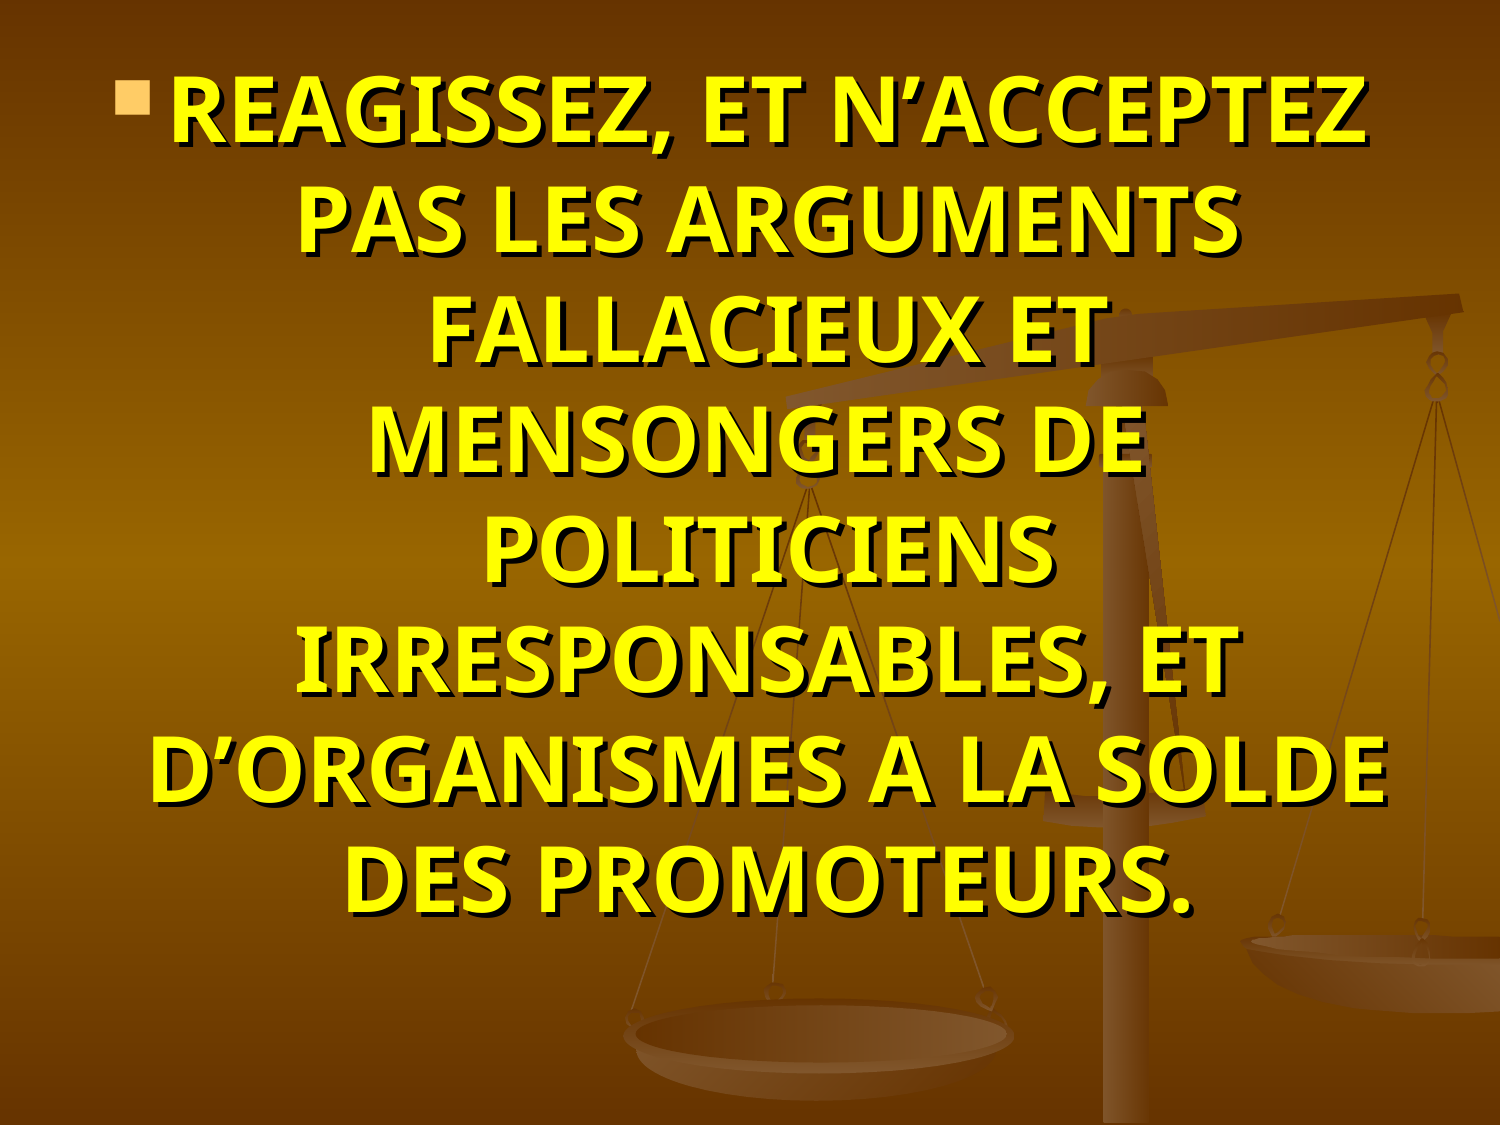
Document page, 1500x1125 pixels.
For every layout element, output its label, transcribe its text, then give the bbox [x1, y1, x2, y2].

list REAGISSEZ, ET N’ACCEPTEZ PAS LES ARGUMENTS FALLACIEUX ET MENSONGERS DE POLITICIENS IRRESPONSABLES, ET D’ORGANISMES A LA SOLDE DES PROMOTEURS. [64, 42, 1415, 1094]
